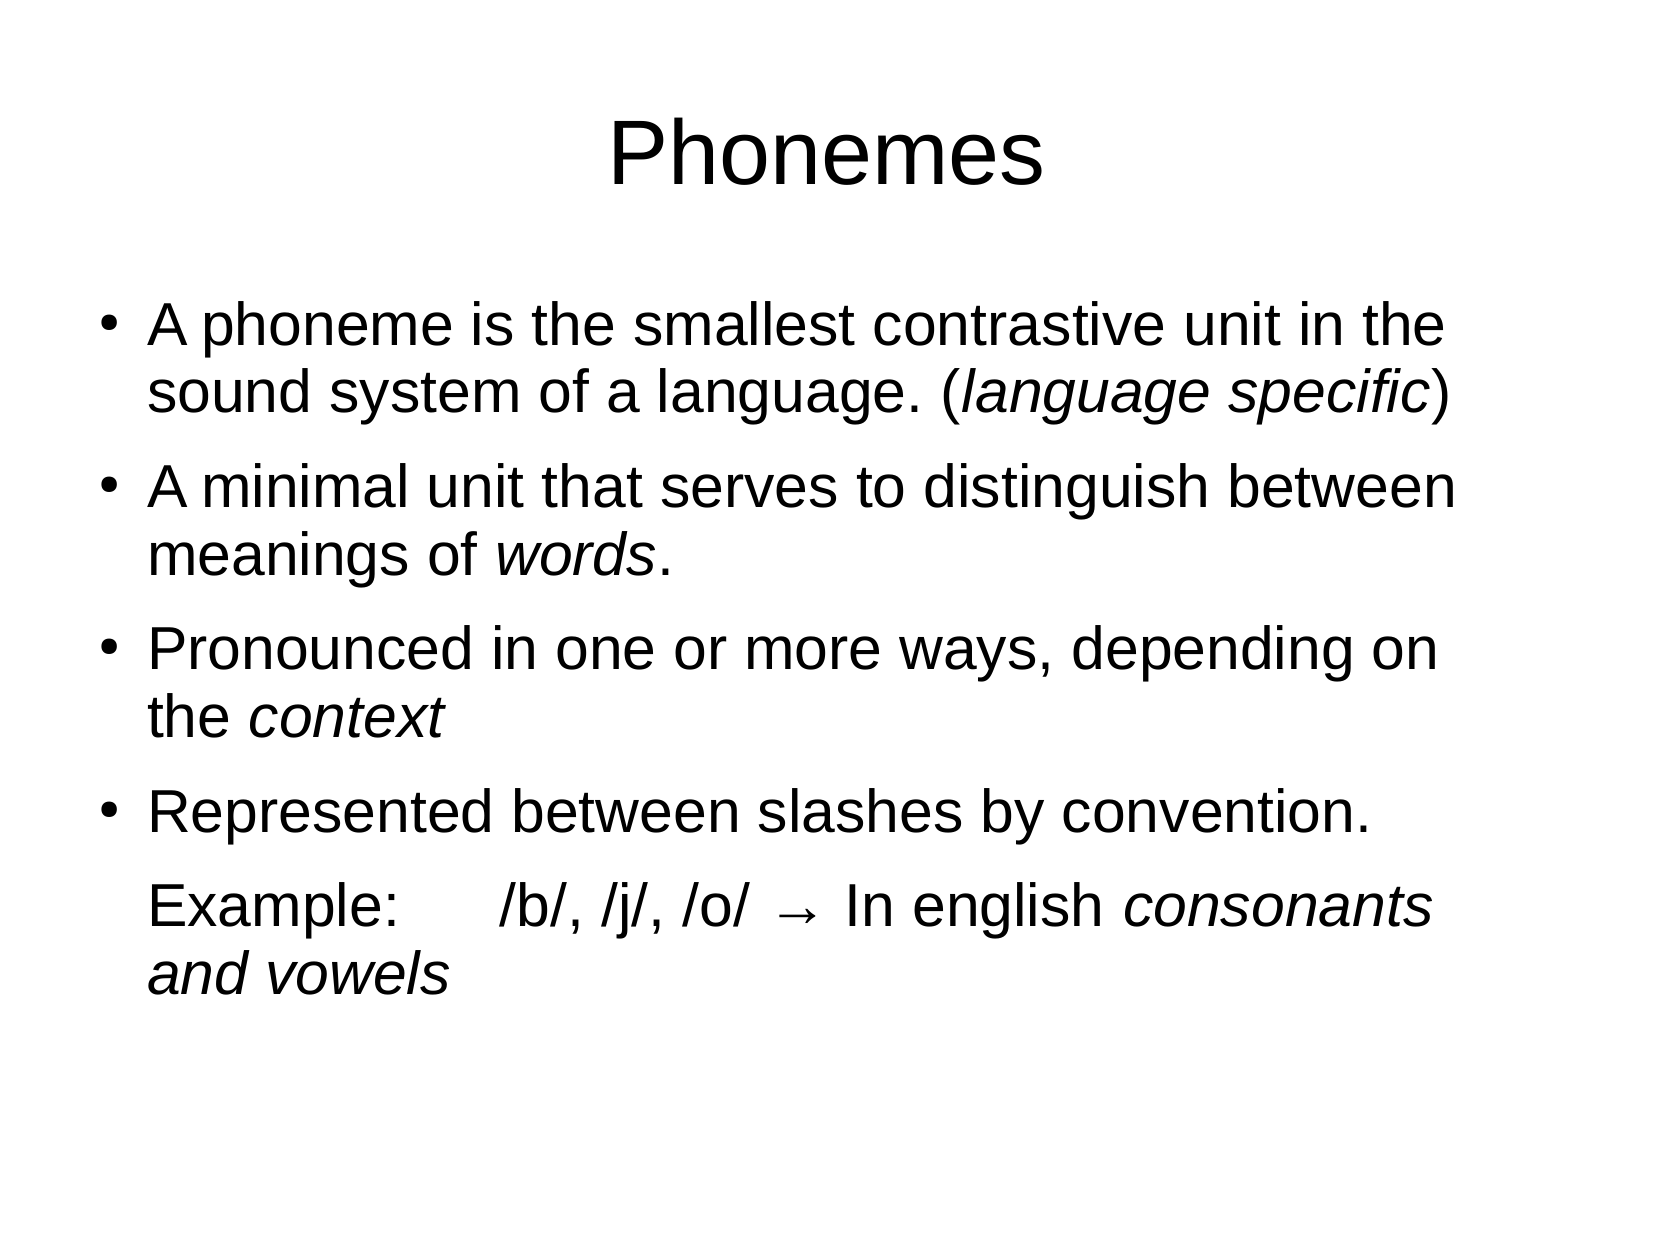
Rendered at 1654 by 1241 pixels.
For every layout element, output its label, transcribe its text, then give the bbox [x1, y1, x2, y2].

list A phoneme is the smallest contrastive unit in the sound system of a language. (language specific) A minimal unit that serves to distinguish between meanings of words. Pronounced in one or more ways, depending on the context Represented between slashes by convention. Example: /b/, /j/, /o/ → In english consonants and vowels [82, 290, 1538, 1010]
title Phonemes [82, 49, 1571, 257]
